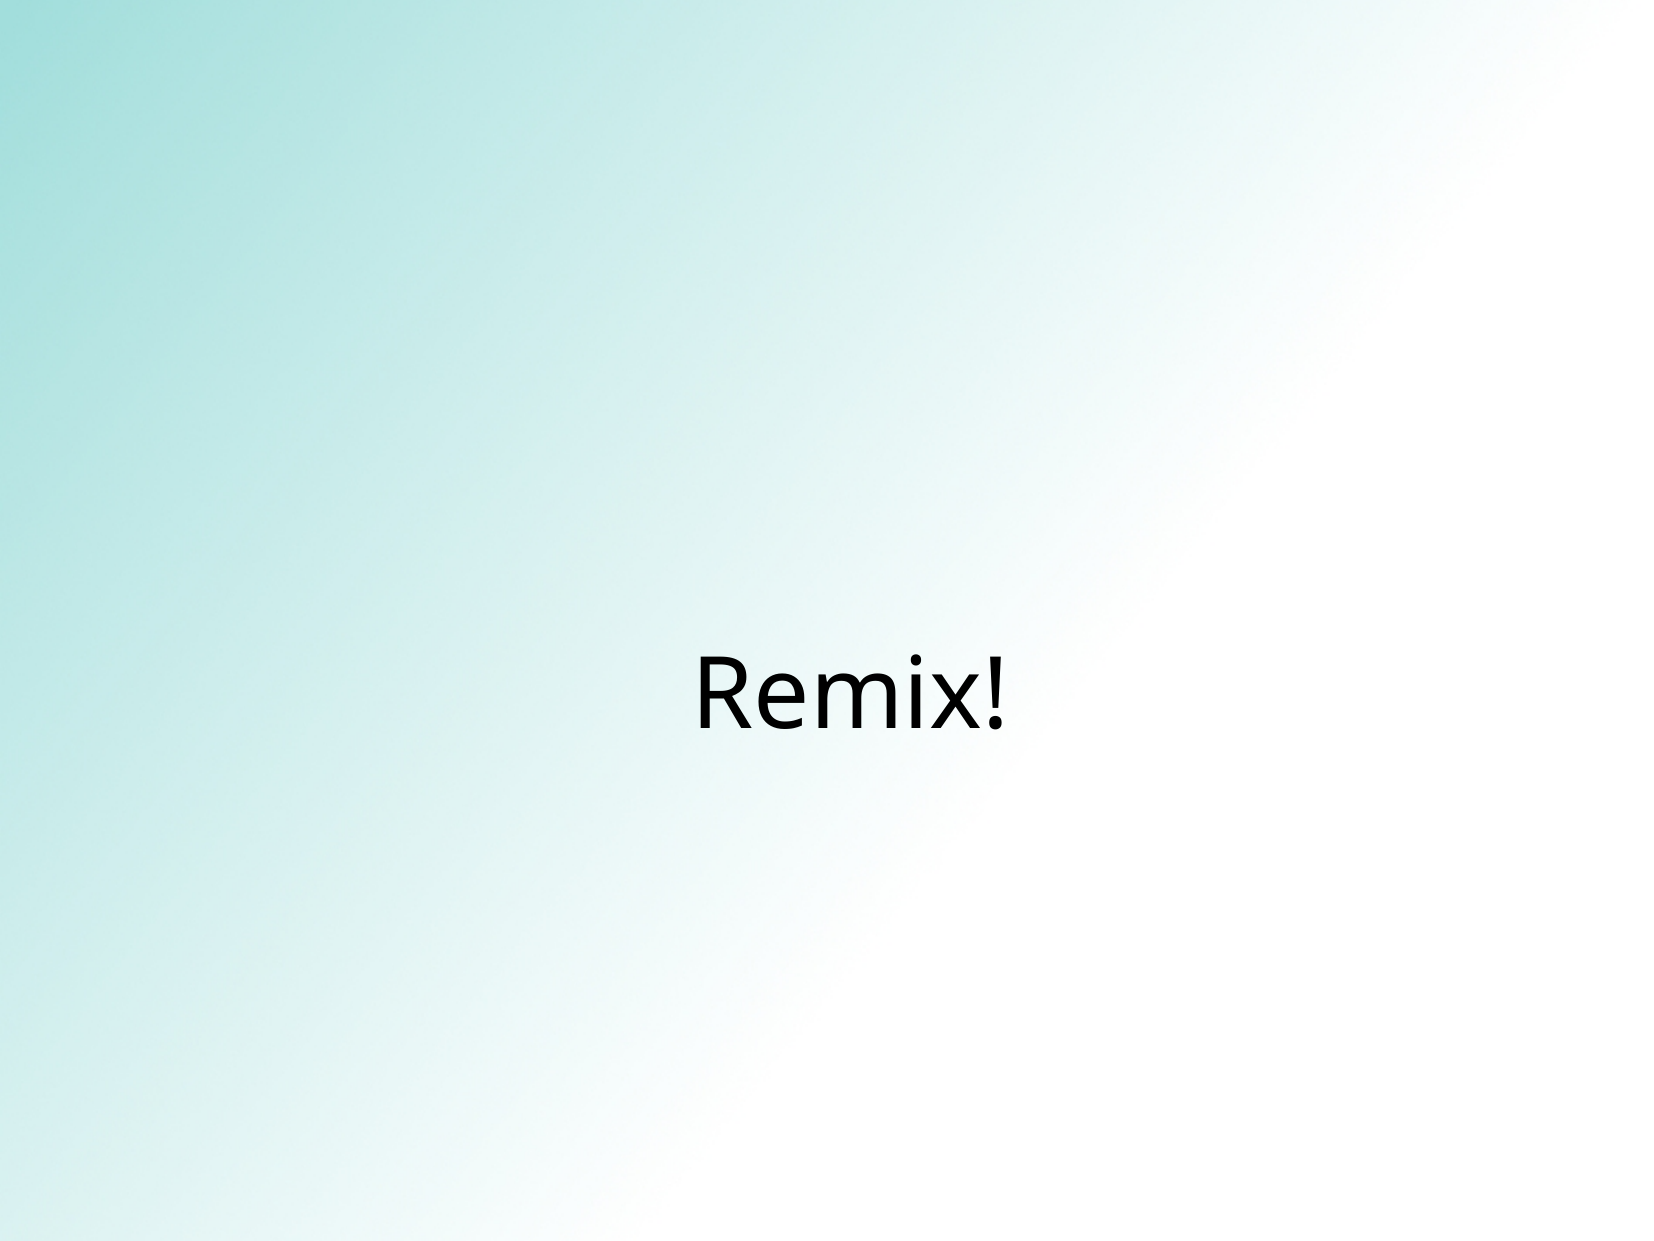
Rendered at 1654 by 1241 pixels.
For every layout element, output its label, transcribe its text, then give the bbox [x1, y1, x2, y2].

picture [0, 0, 1654, 1241]
subtitle Remix! [106, 209, 1595, 1170]
